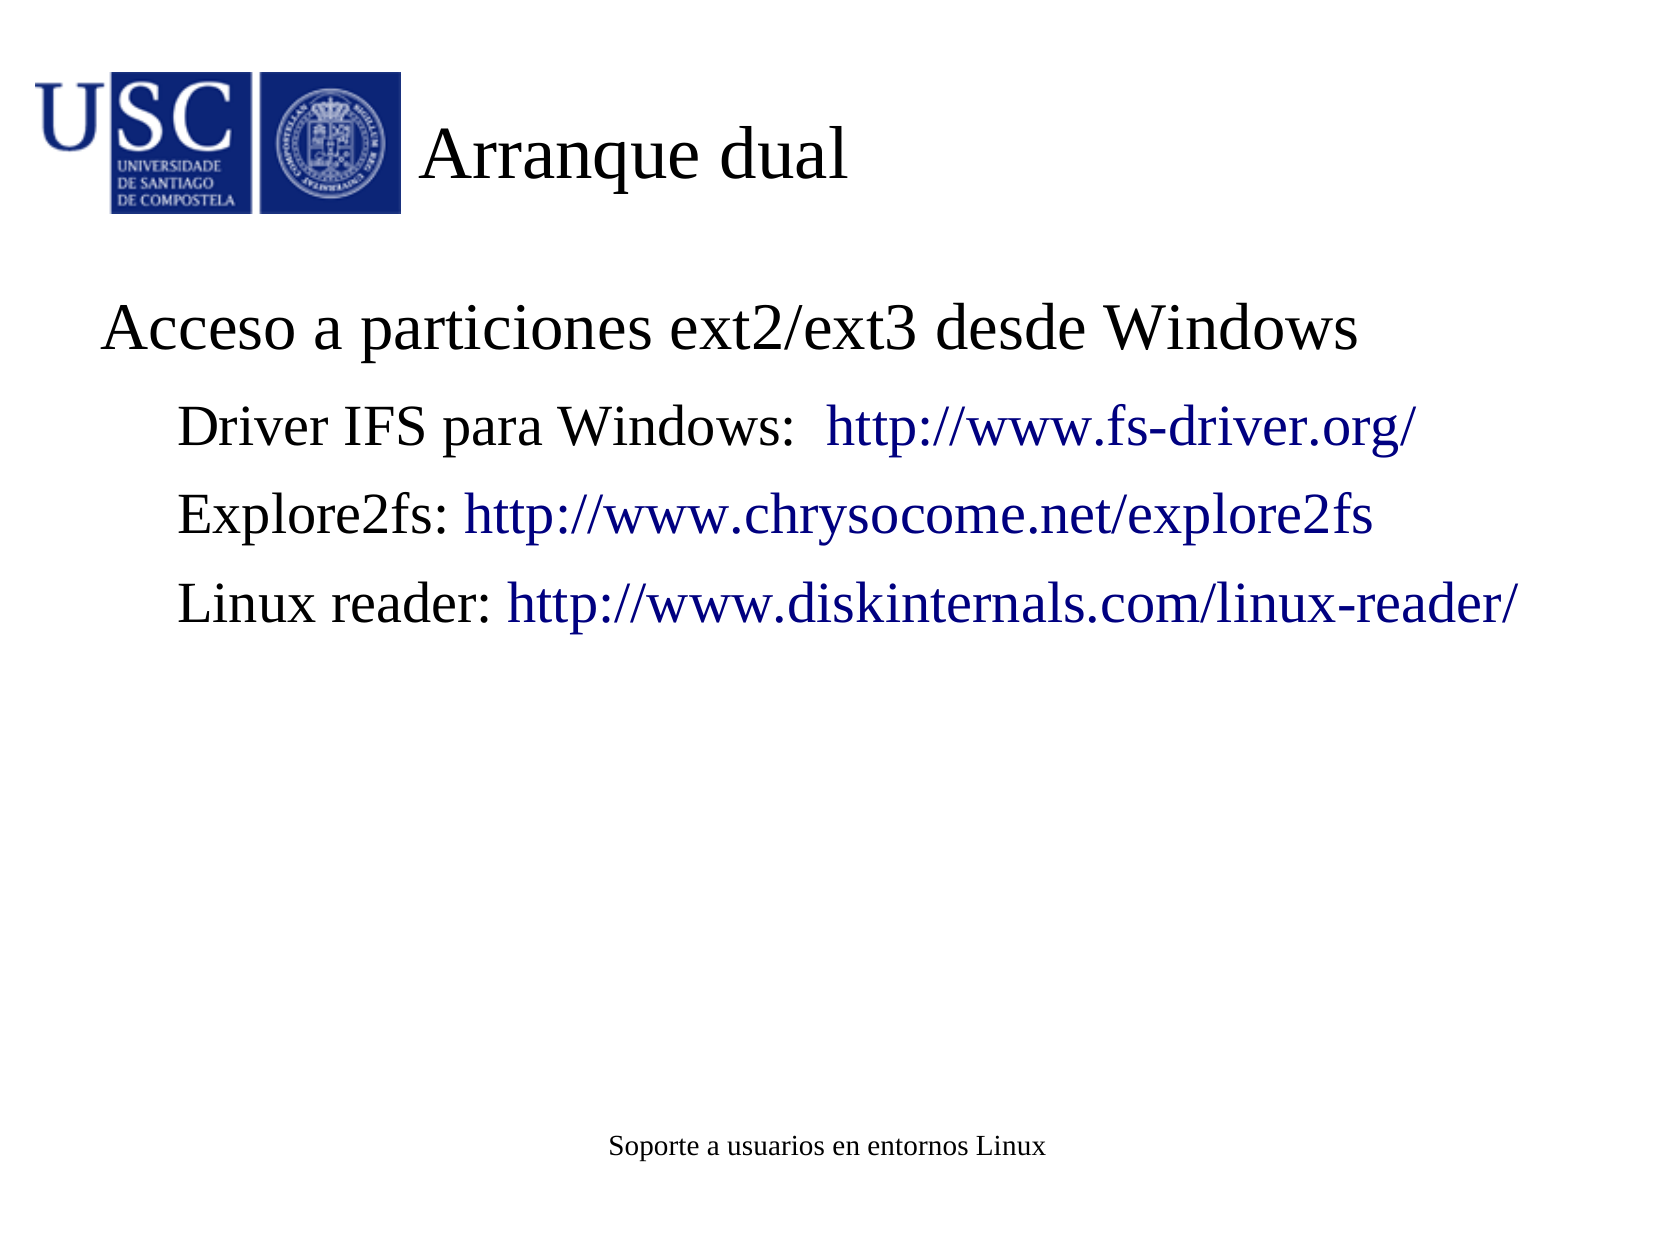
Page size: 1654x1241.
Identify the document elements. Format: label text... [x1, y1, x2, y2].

picture [35, 72, 401, 214]
list Acceso a particiones ext2/ext3 desde Windows Driver IFS para Windows: http://www.fs-driver.org/ Explore2fs: http://www.chrysocome.net/explore2fs Linux reader: http://www.diskinternals.com/linux-reader/ [82, 290, 1571, 1109]
title Arranque dual [418, 49, 1571, 257]
